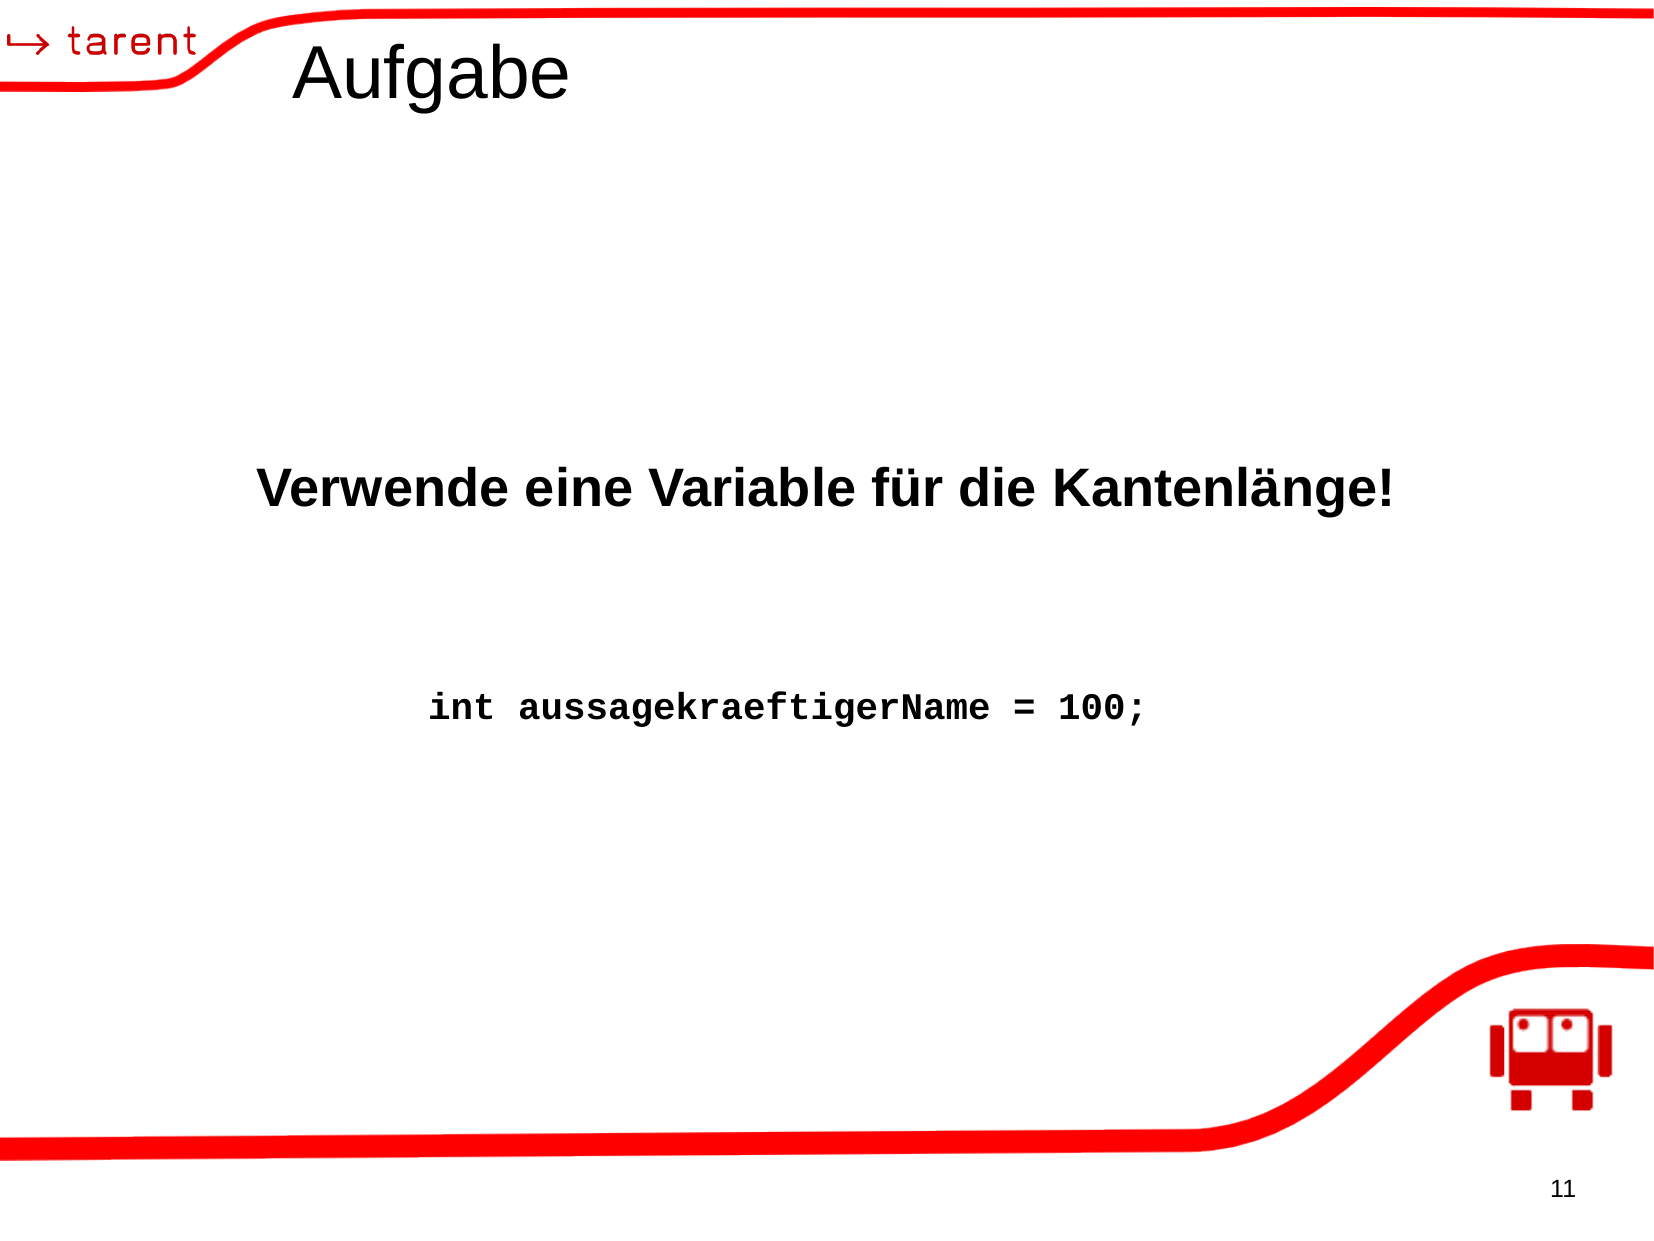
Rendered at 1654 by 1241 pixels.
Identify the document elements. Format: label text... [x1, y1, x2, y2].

picture [0, 7, 1654, 92]
picture [0, 944, 1654, 1161]
text_box int aussagekraeftigerName = 100; [413, 680, 1186, 739]
text_box Verwende eine Variable für die Kantenlänge! [0, 450, 1654, 526]
text_box Aufgabe [277, 23, 1654, 142]
